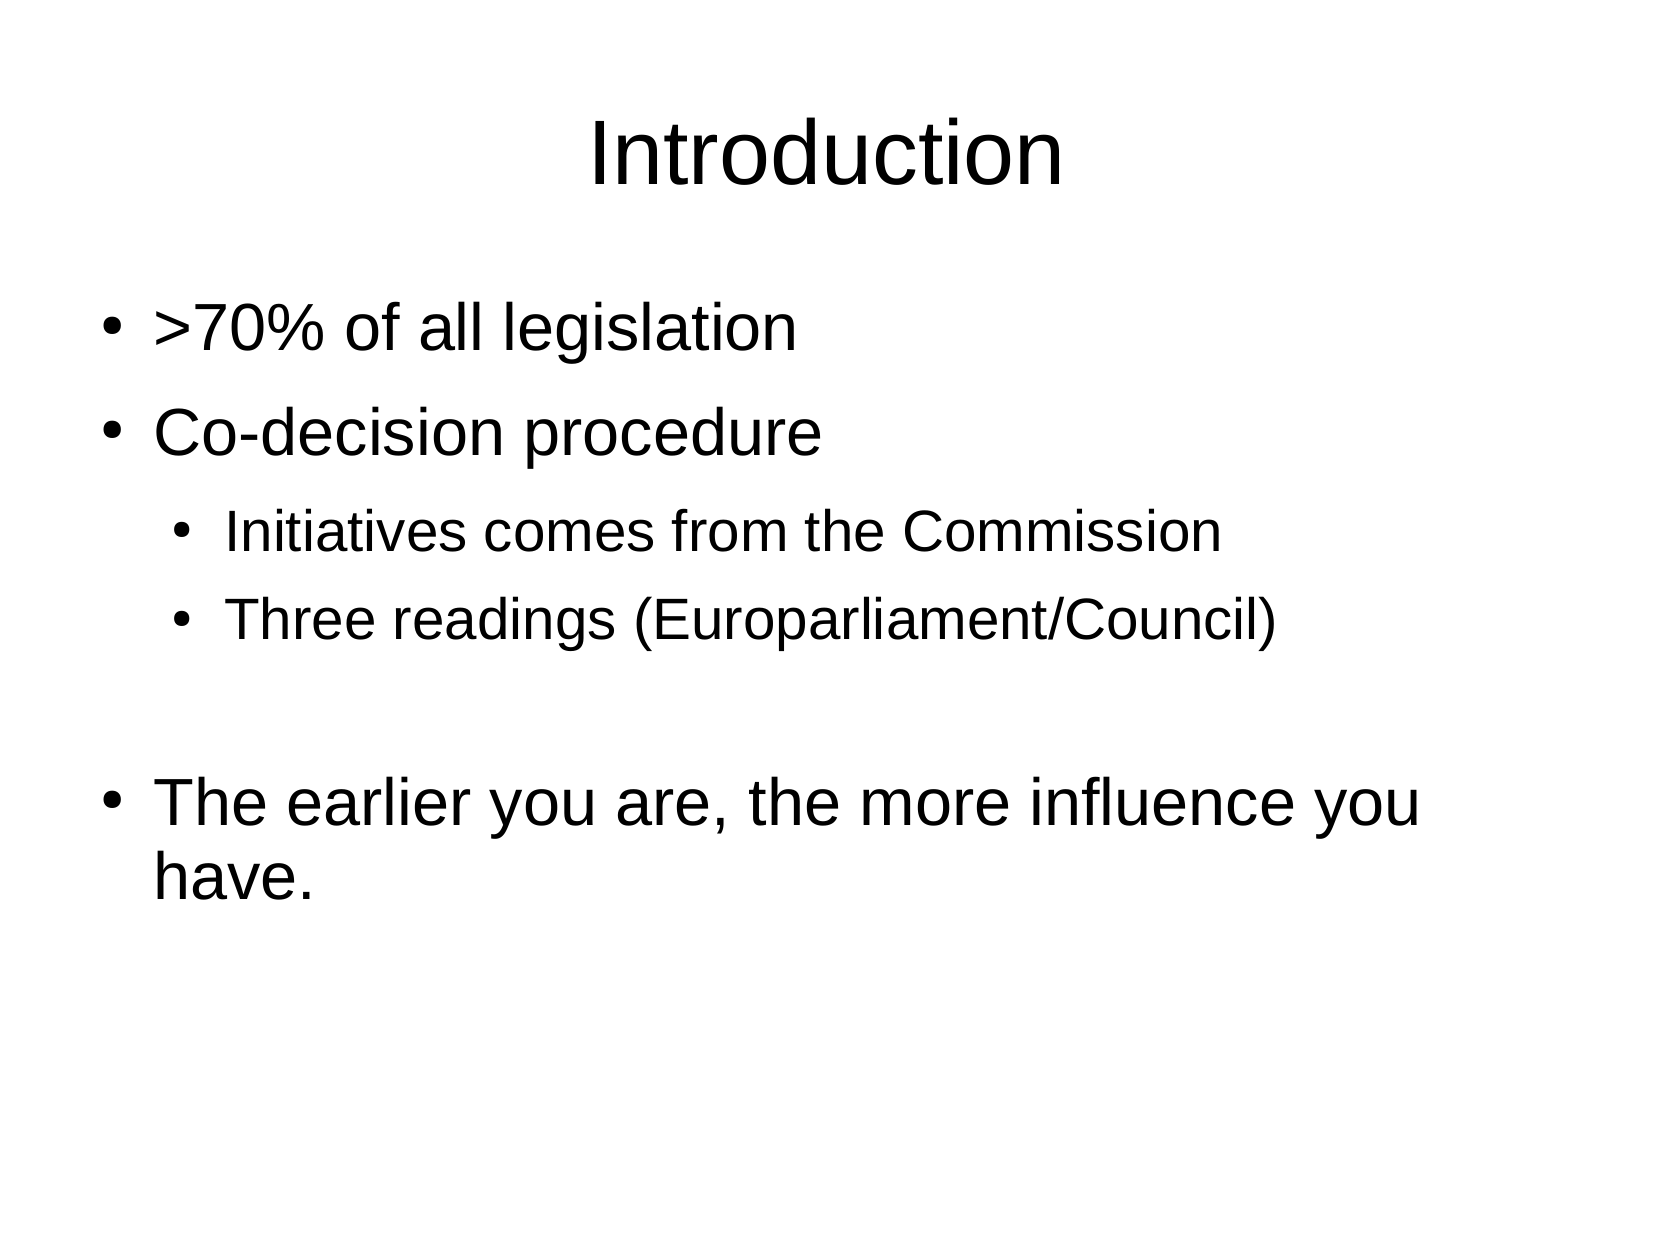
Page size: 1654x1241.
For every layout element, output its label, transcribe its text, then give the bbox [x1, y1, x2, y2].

title Introduction [82, 49, 1571, 257]
list >70% of all legislation Co-decision procedure Initiatives comes from the Commission Three readings (Europarliament/Council) The earlier you are, the more influence you have. [82, 290, 1571, 1109]
